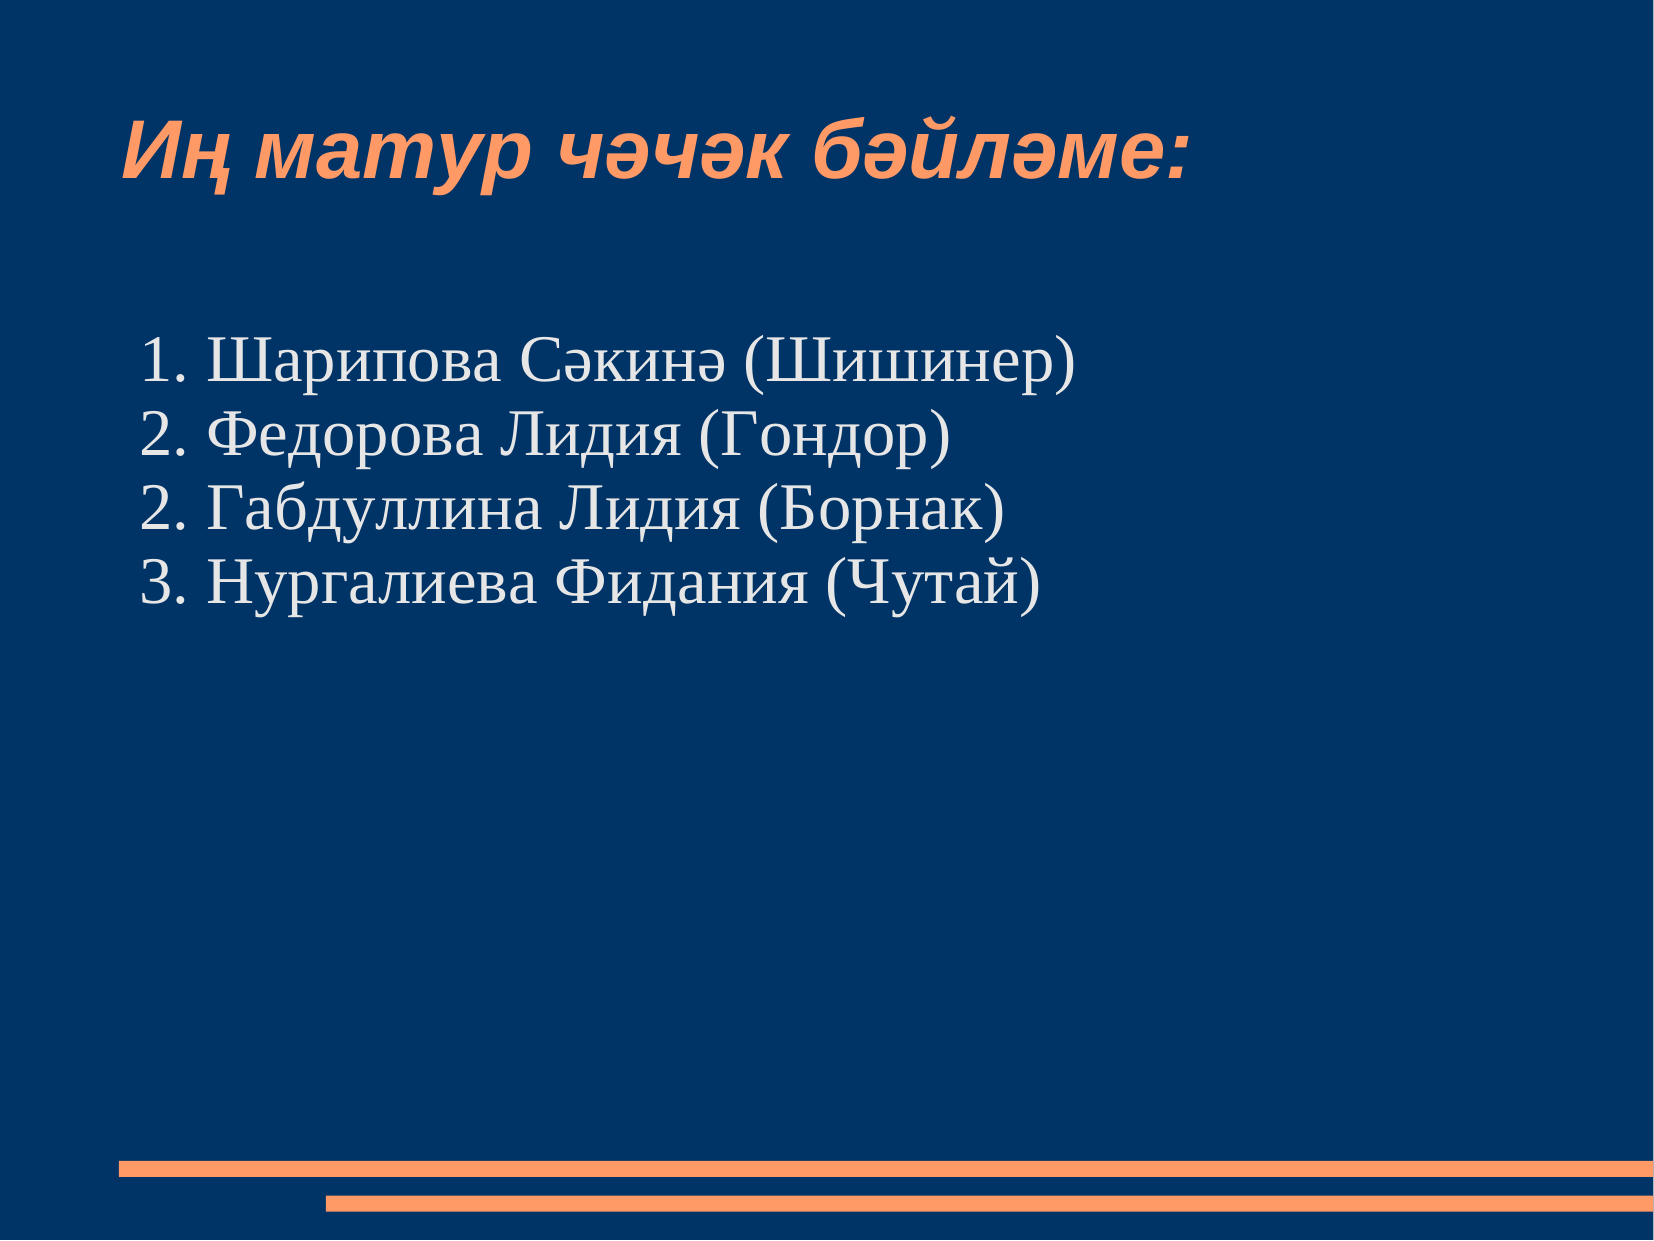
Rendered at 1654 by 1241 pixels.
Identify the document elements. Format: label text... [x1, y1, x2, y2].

list 1. Шарипова Сәкинә (Шишинер) 2. Федорова Лидия (Гондор) 2. Габдуллина Лидия (Борнак) 3. Нургалиева Фидания (Чутай) [121, 322, 1561, 1118]
title Иң матур чәчәк бәйләме: [121, 46, 1534, 254]
